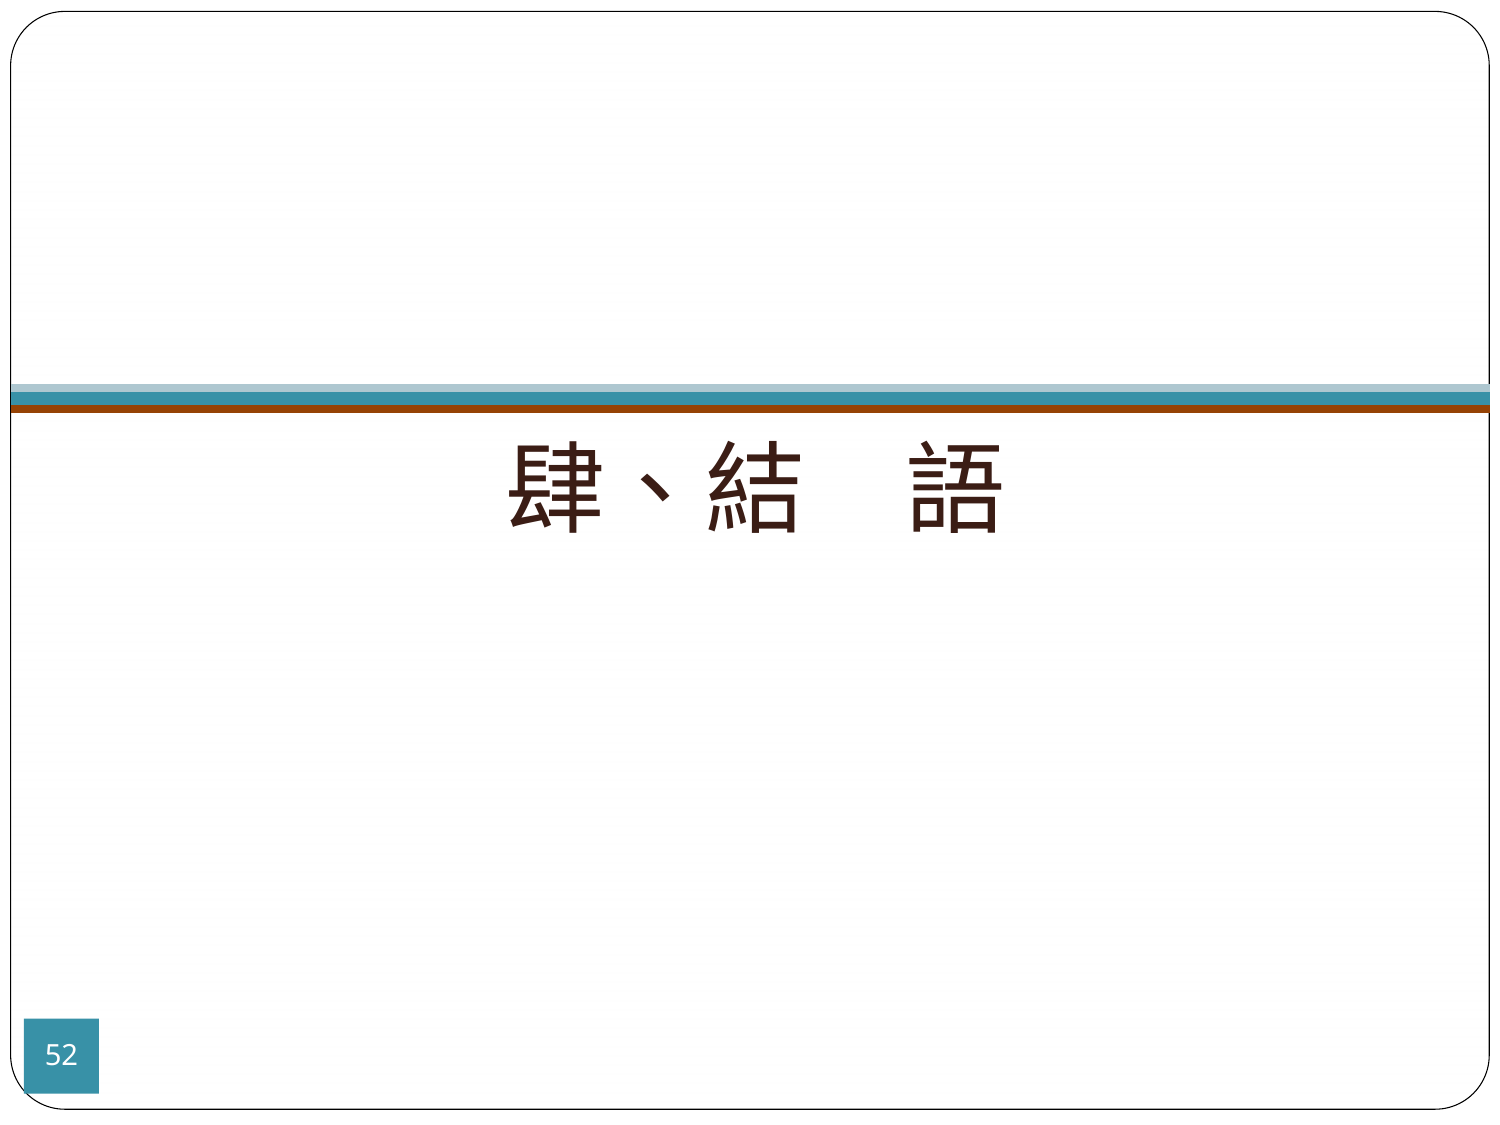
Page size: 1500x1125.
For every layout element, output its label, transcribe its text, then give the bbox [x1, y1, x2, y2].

text_box 52 [23, 1018, 99, 1094]
list 肆、結 語 [224, 255, 1282, 502]
